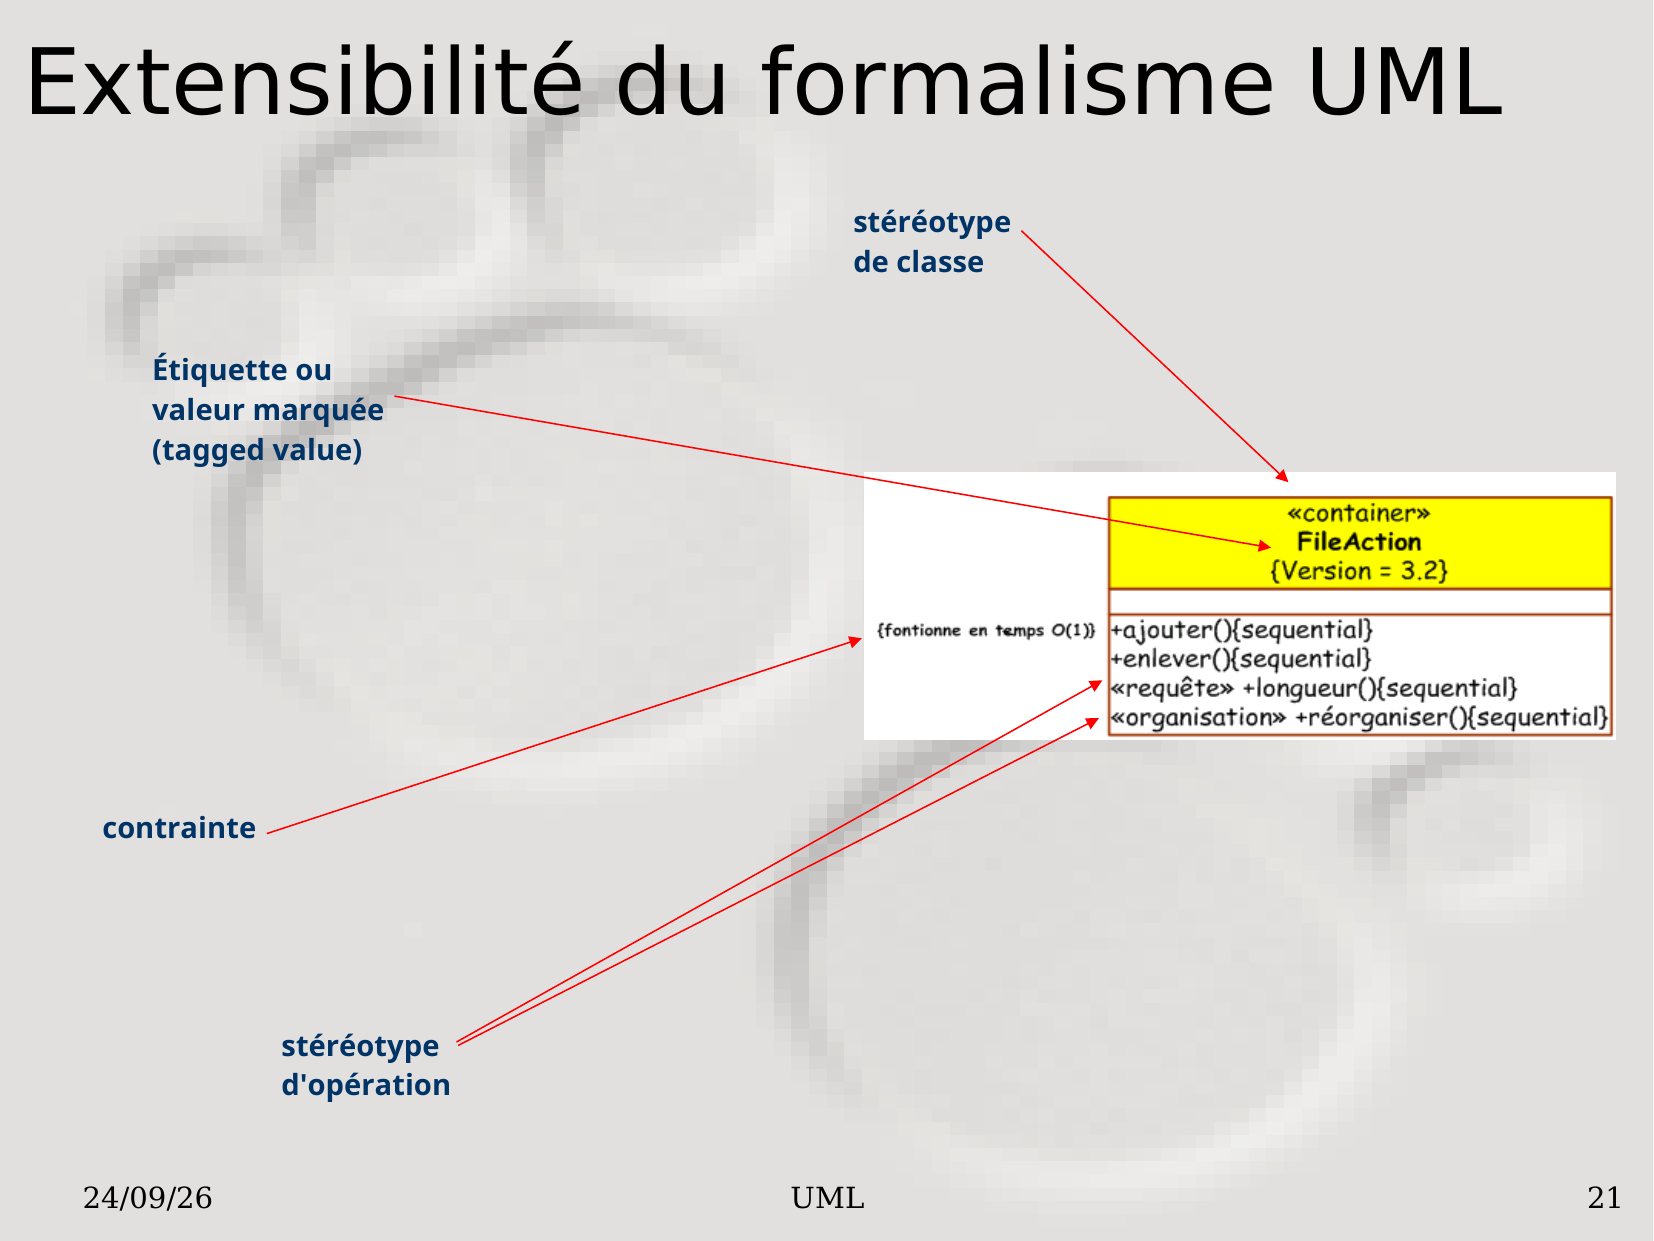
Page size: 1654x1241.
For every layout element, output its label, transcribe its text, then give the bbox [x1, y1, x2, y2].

title Extensibilité du formalisme UML [8, 21, 1538, 144]
text_box stéréotype d'opération [266, 1017, 467, 1112]
text_box contrainte [87, 800, 272, 856]
text_box Étiquette ou valeur marquée (tagged value) [137, 341, 400, 477]
text_box stéréotype de classe [838, 193, 1027, 289]
picture [0, 0, 1654, 1241]
